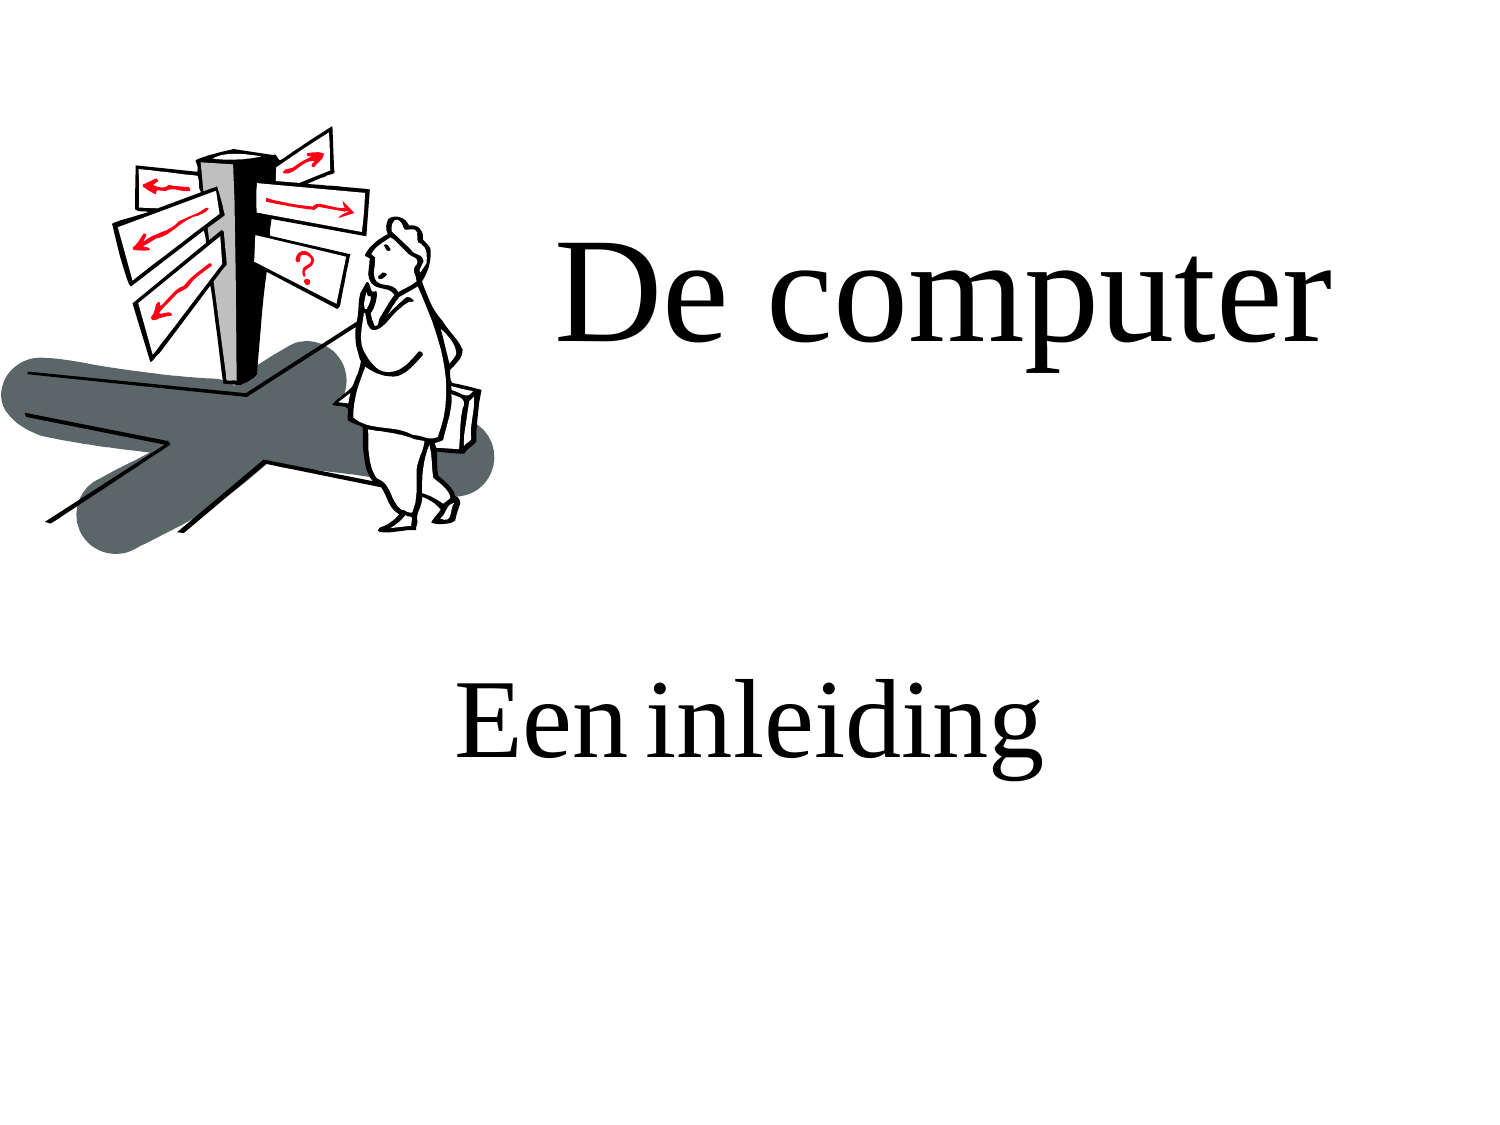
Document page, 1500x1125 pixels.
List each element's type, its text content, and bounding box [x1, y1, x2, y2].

picture [0, 125, 501, 560]
subtitle Een inleiding [225, 637, 1276, 925]
title De computer [501, 187, 1388, 375]
